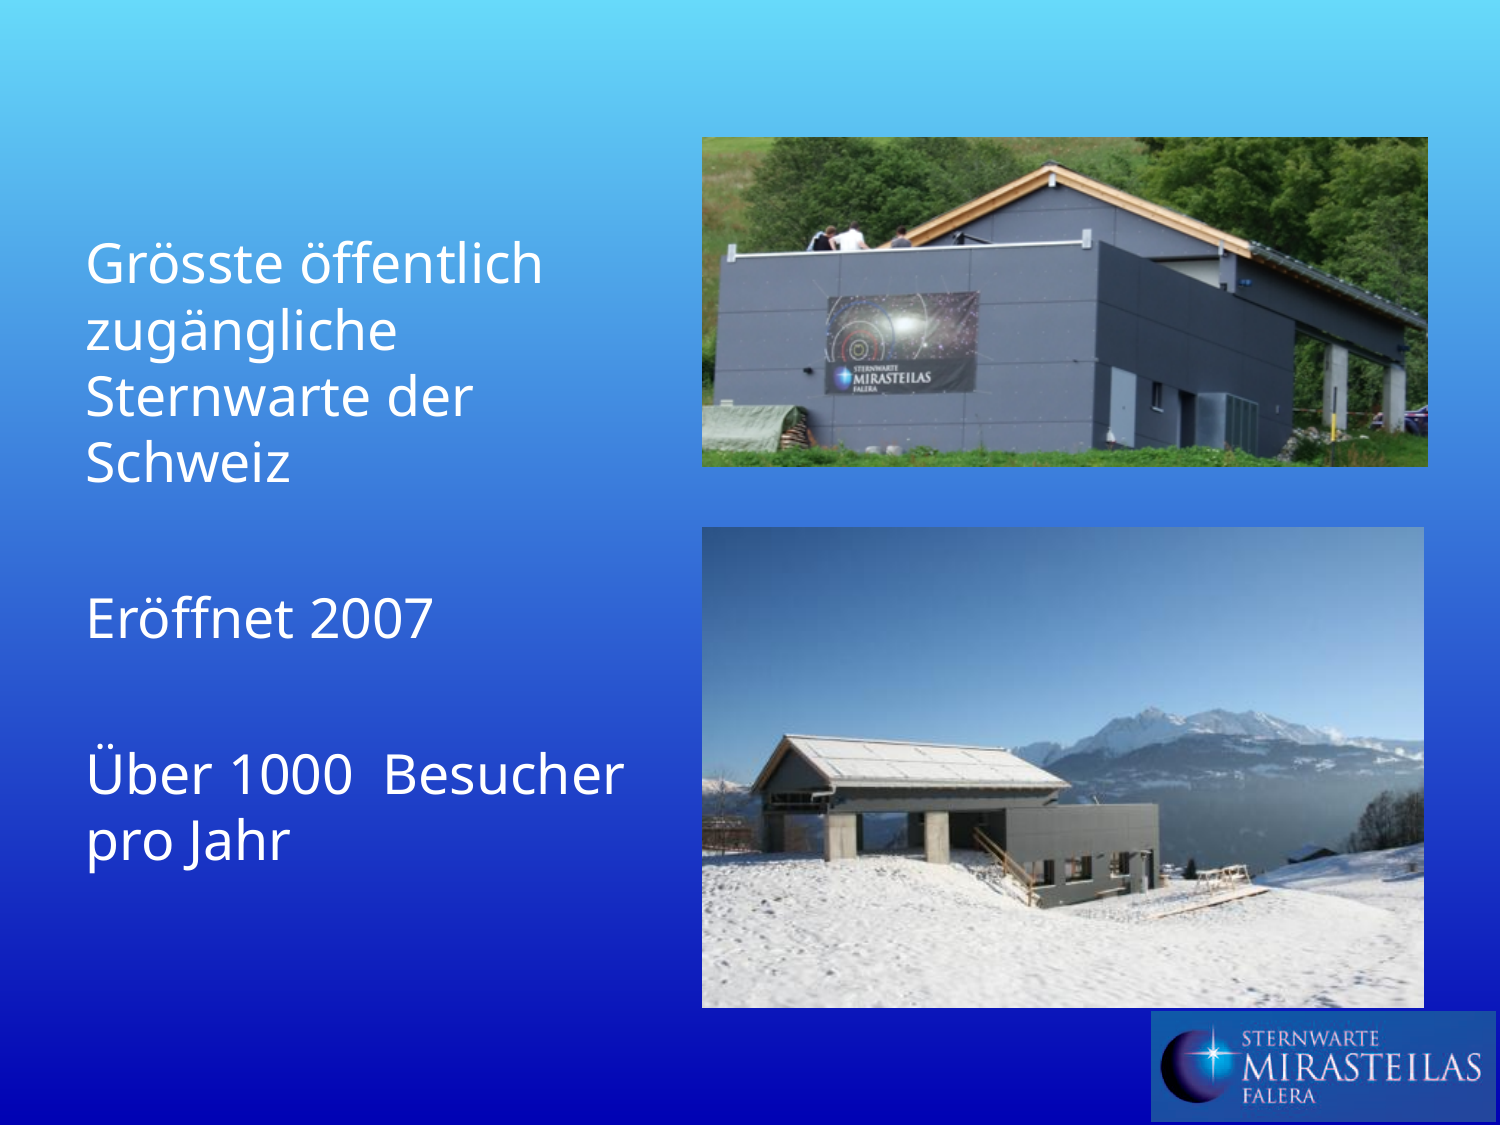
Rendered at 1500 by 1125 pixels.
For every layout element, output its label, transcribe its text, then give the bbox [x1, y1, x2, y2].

picture [702, 137, 1428, 467]
picture [702, 527, 1424, 1008]
list Grösste öffentlich zugängliche Sternwarte der Schweiz Eröffnet 2007 Über 1000 Besucher pro Jahr [70, 143, 680, 886]
picture [1151, 1011, 1496, 1122]
